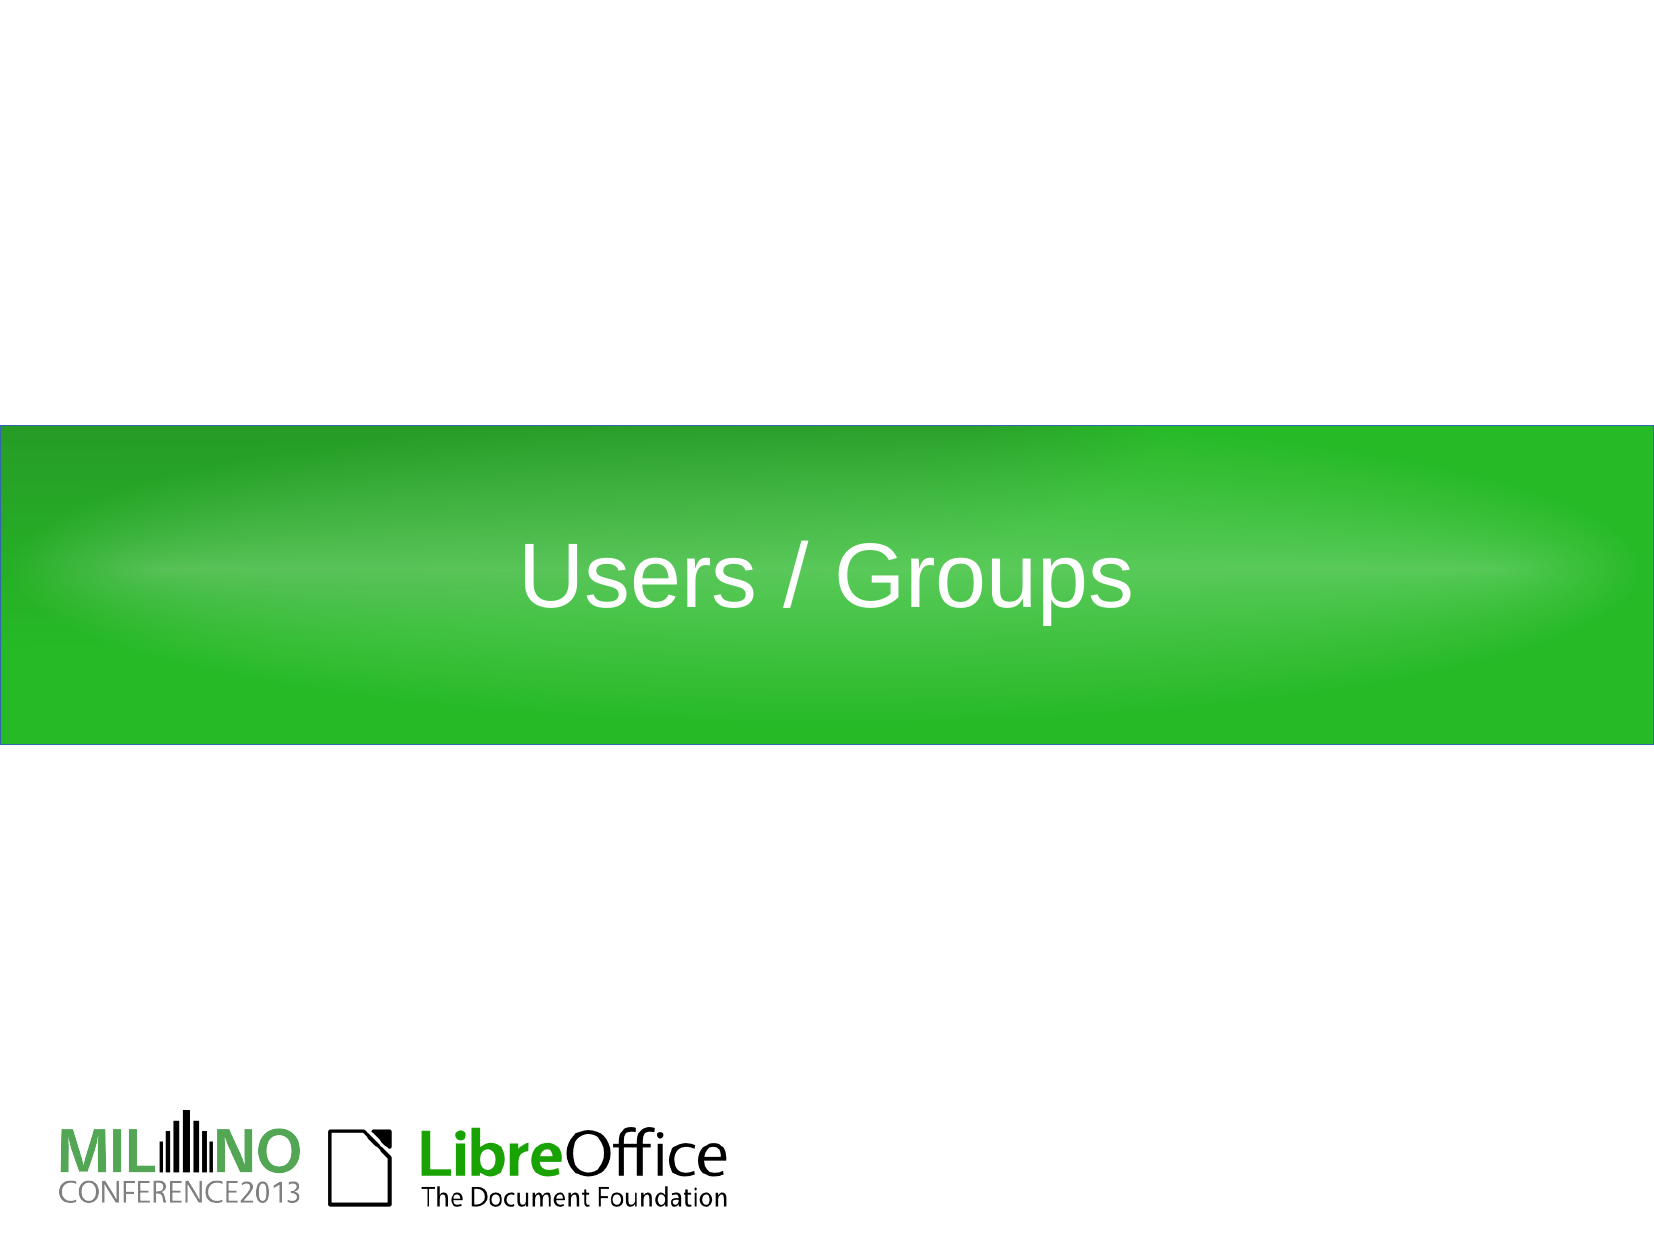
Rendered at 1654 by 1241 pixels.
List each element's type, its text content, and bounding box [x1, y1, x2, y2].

title Users / Groups [82, 472, 1571, 680]
picture [59, 1092, 757, 1241]
